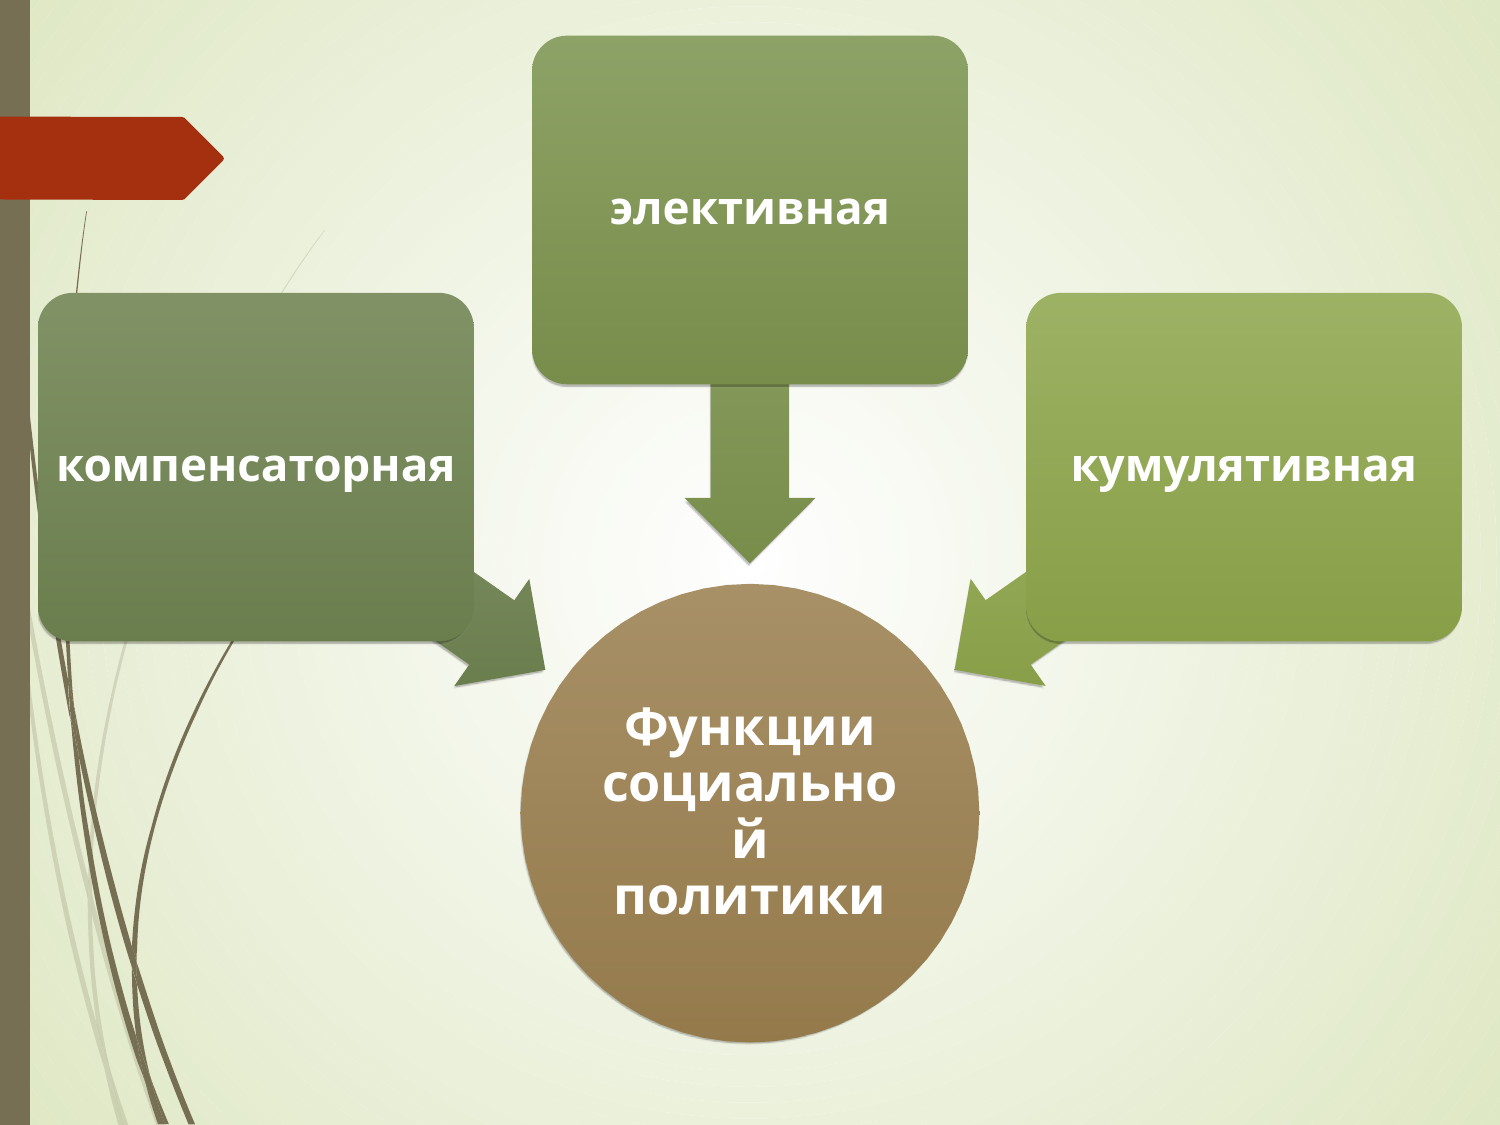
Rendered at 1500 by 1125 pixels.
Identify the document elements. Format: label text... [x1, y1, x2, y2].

text_box [436, 572, 546, 686]
text_box компенсаторная [38, 292, 474, 642]
text_box Функции социальной политики [520, 583, 980, 1043]
text_box [954, 571, 1063, 686]
text_box [684, 385, 816, 564]
text_box кумулятивная [1026, 292, 1463, 642]
text_box элективная [532, 35, 968, 385]
